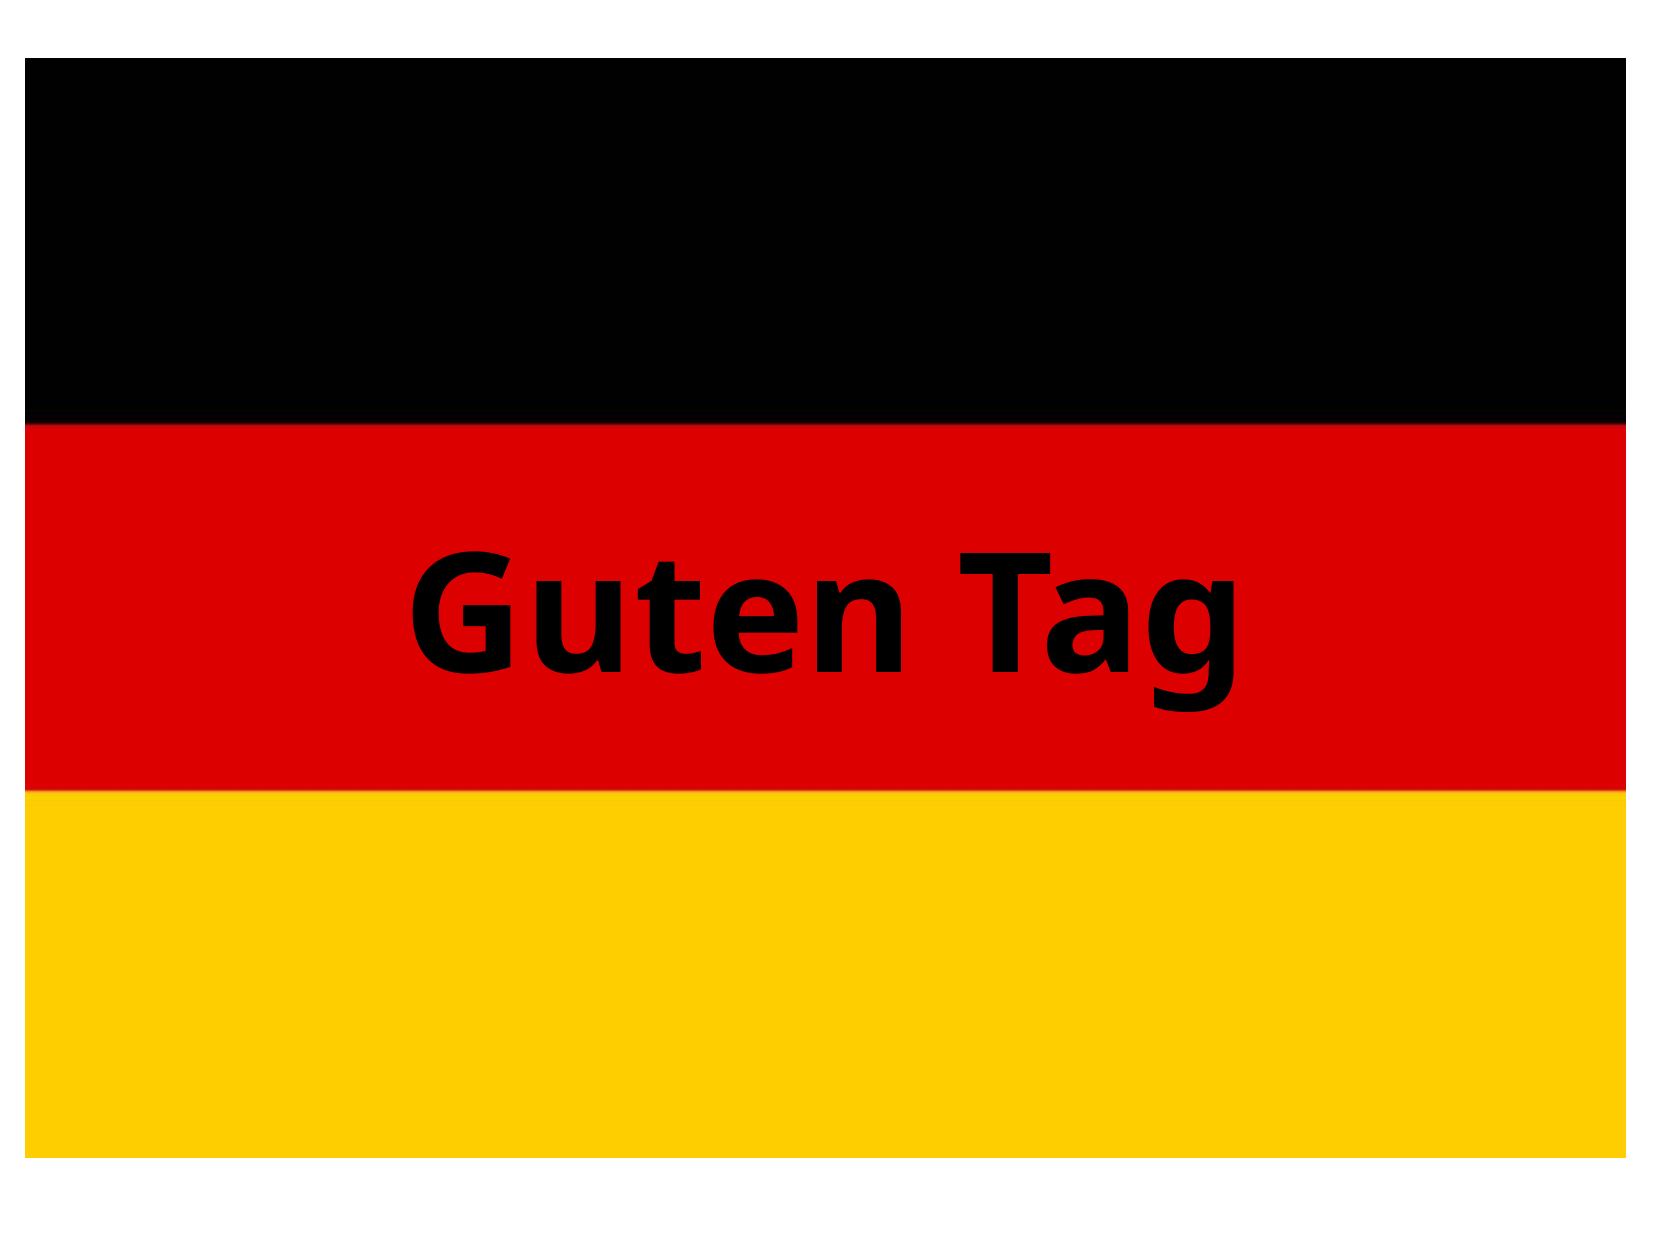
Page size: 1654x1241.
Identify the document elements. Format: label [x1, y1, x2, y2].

picture [25, 58, 1626, 1158]
